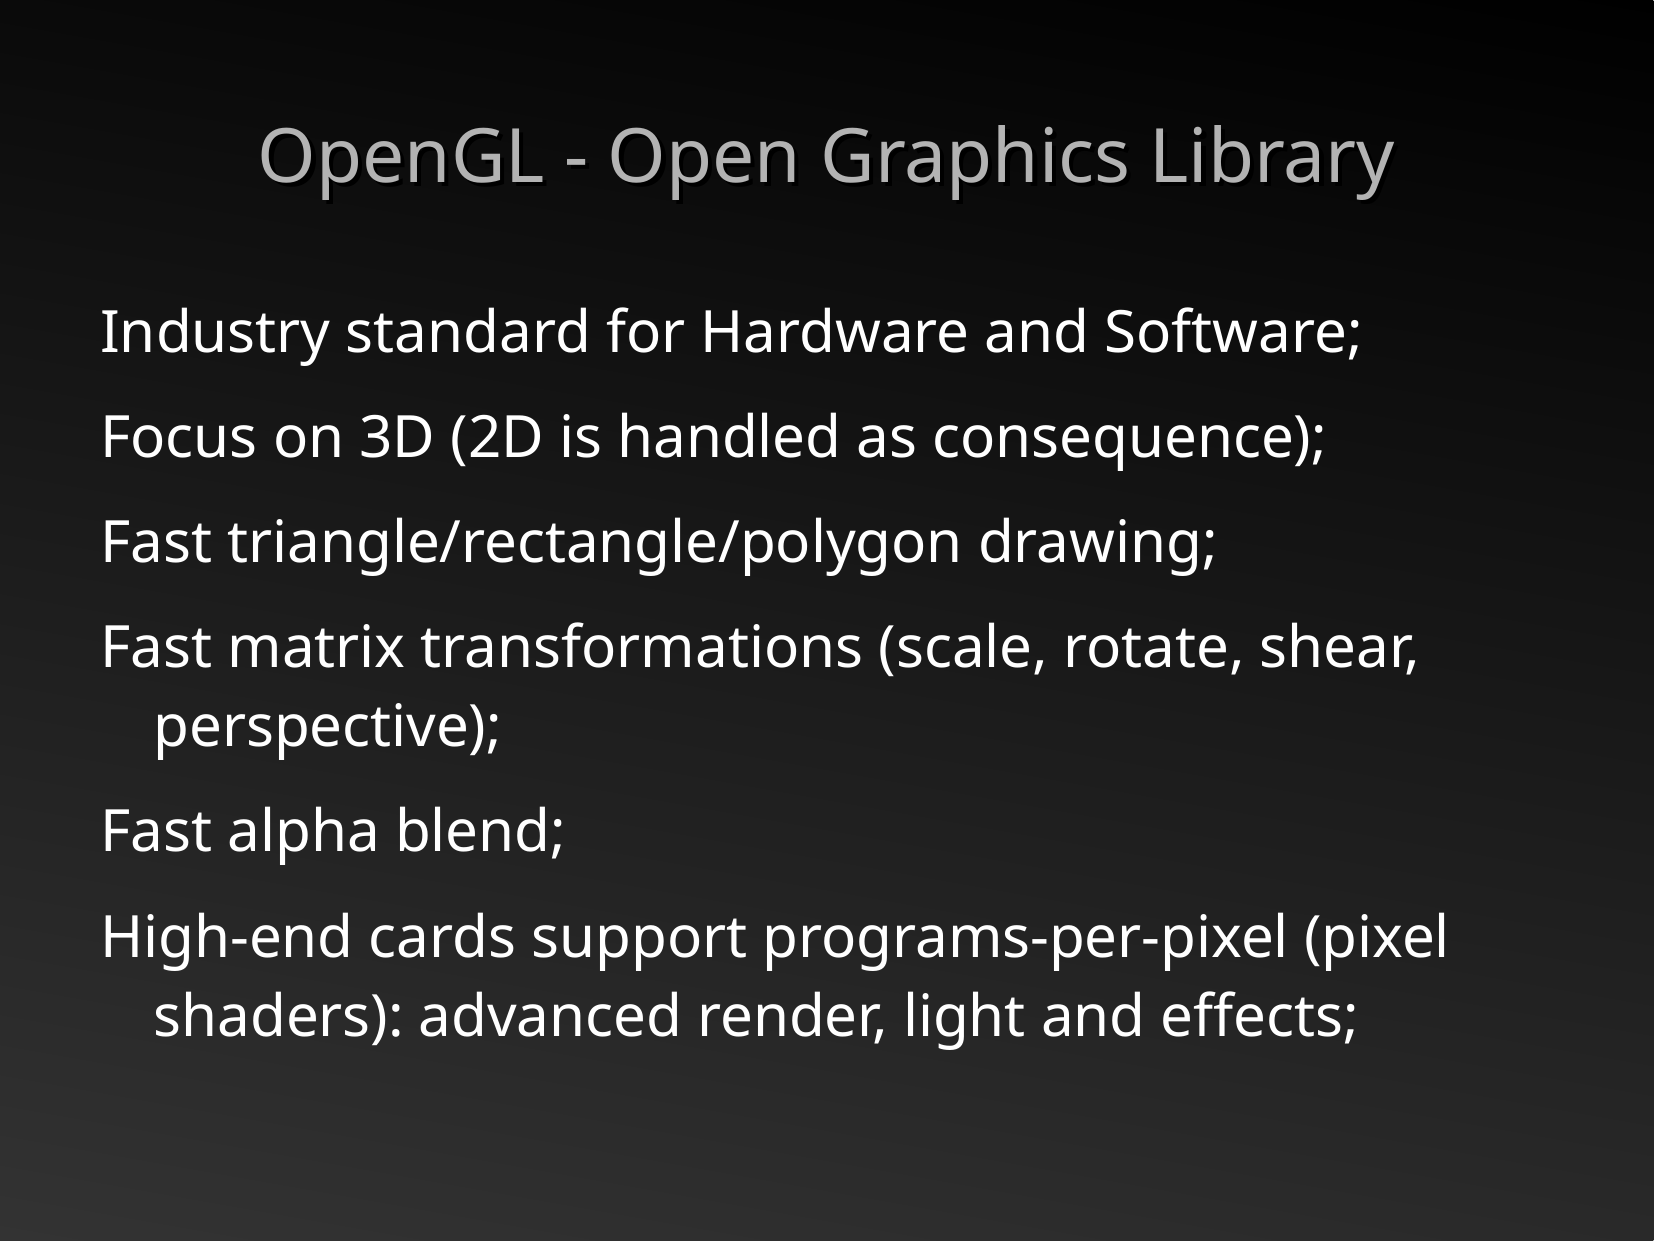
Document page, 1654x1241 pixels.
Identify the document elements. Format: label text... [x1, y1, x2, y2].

list Industry standard for Hardware and Software; Focus on 3D (2D is handled as consequence); Fast triangle/rectangle/polygon drawing; Fast matrix transformations (scale, rotate, shear, perspective); Fast alpha blend; High-end cards support programs-per-pixel (pixel shaders): advanced render, light and effects; [82, 290, 1571, 1094]
title OpenGL - Open Graphics Library [82, 49, 1571, 257]
